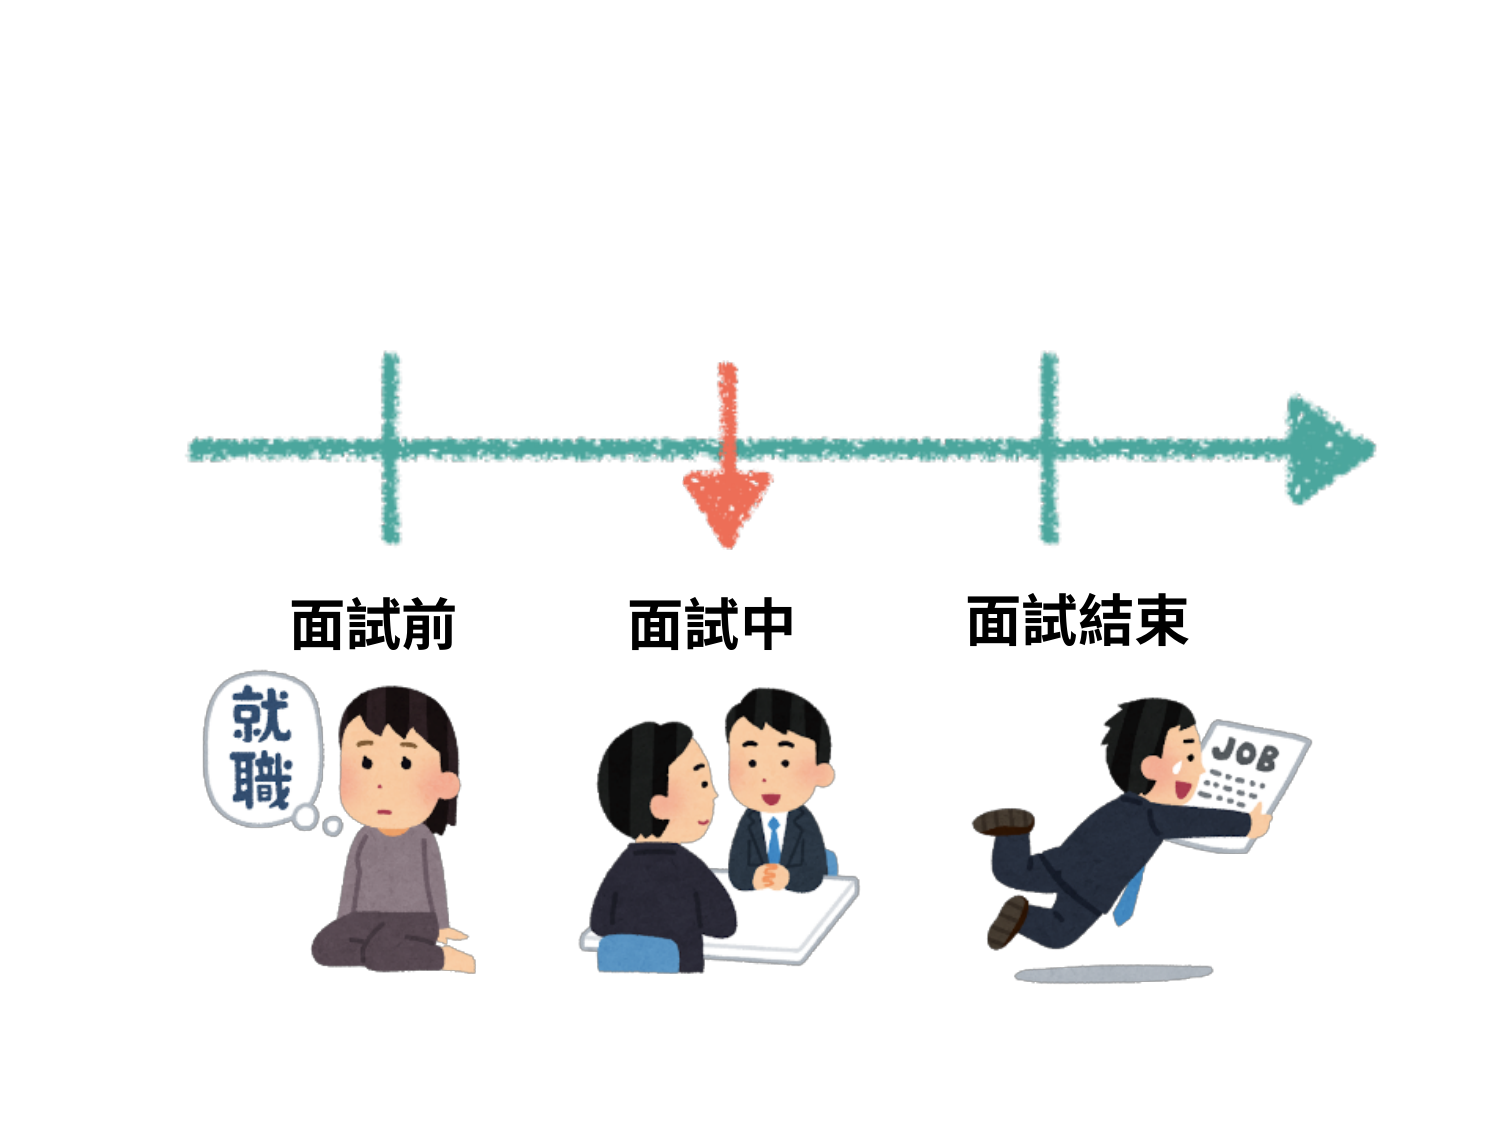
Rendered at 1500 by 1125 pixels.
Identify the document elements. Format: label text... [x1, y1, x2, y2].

picture [171, 339, 1379, 561]
picture [574, 675, 869, 985]
text_box 面試結束 [950, 577, 1206, 660]
picture [194, 664, 493, 985]
text_box 面試前 [274, 581, 474, 664]
text_box 面試中 [612, 581, 812, 664]
picture [966, 673, 1320, 996]
